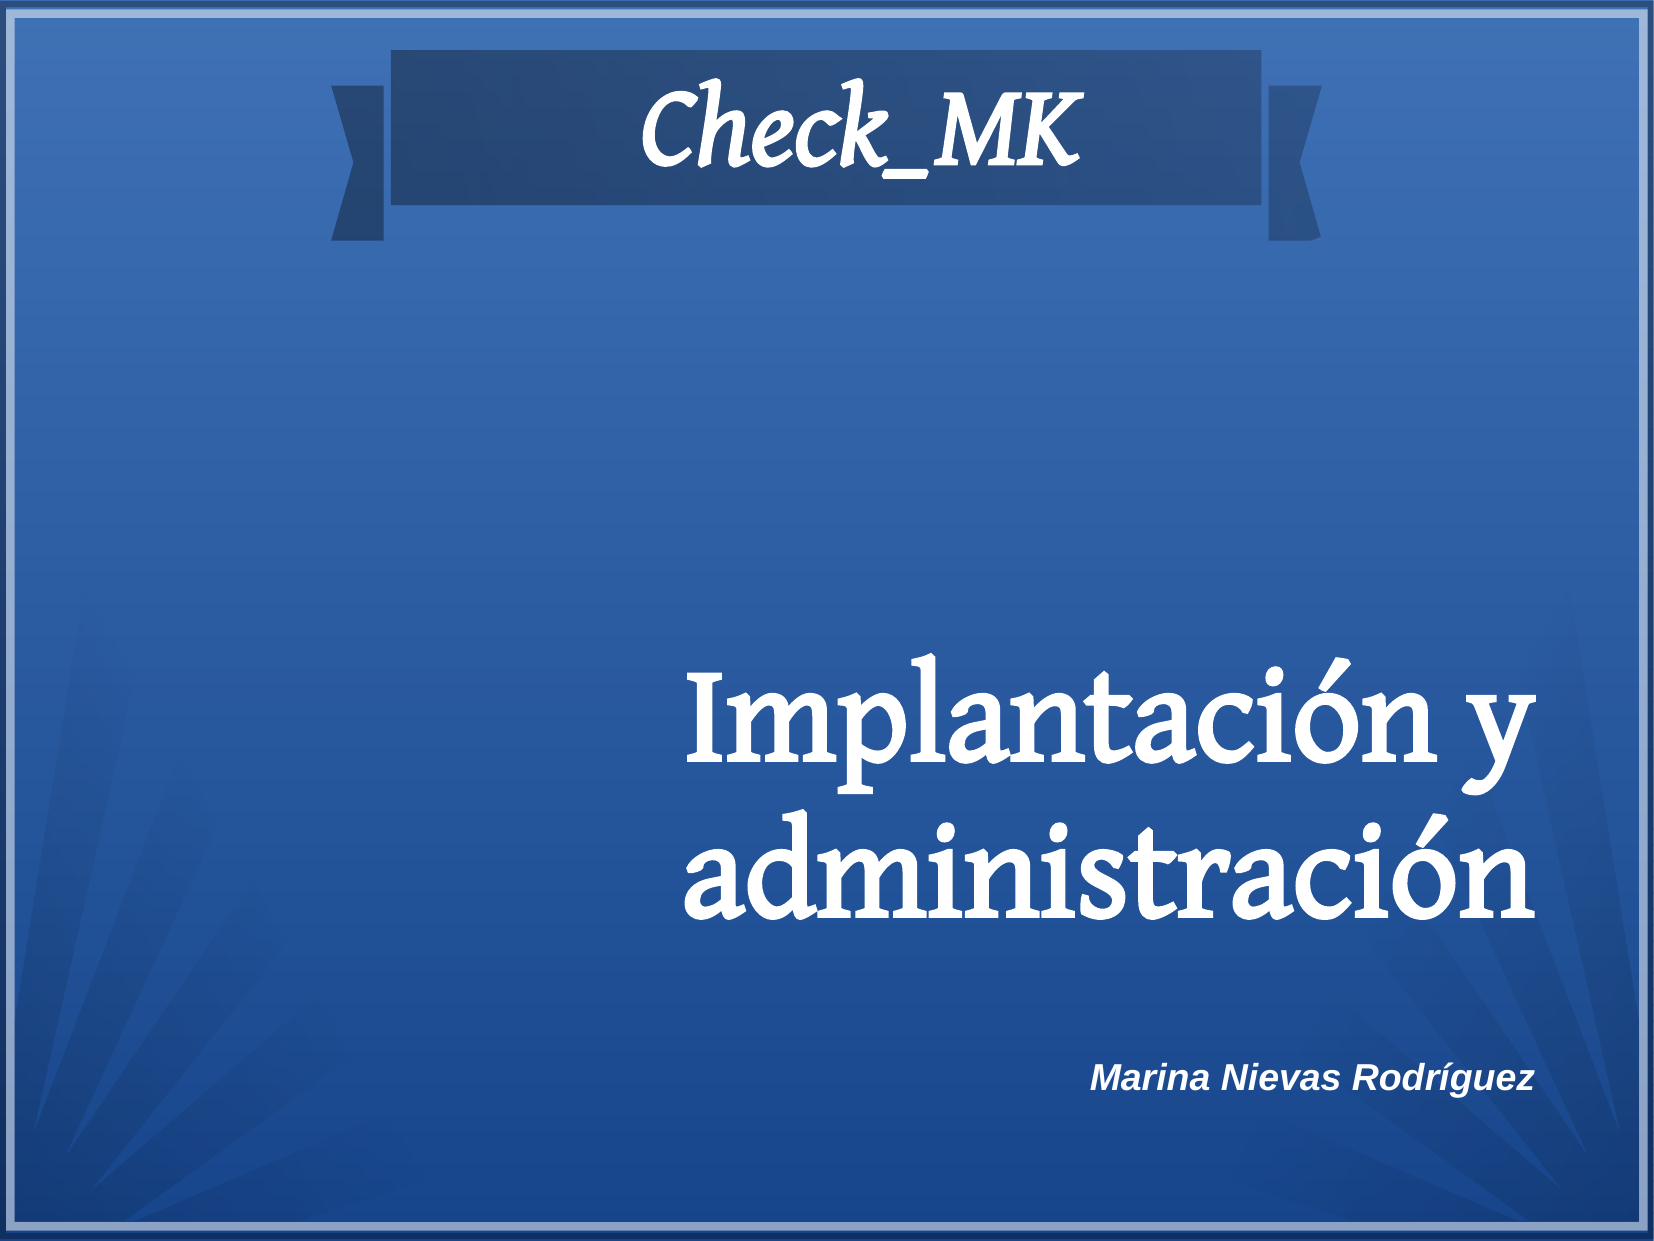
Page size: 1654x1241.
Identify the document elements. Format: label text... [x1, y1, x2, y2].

subtitle Implantación y administración Marina Nievas Rodríguez [437, 641, 1536, 1099]
text_box Check_MK [555, 60, 1080, 201]
